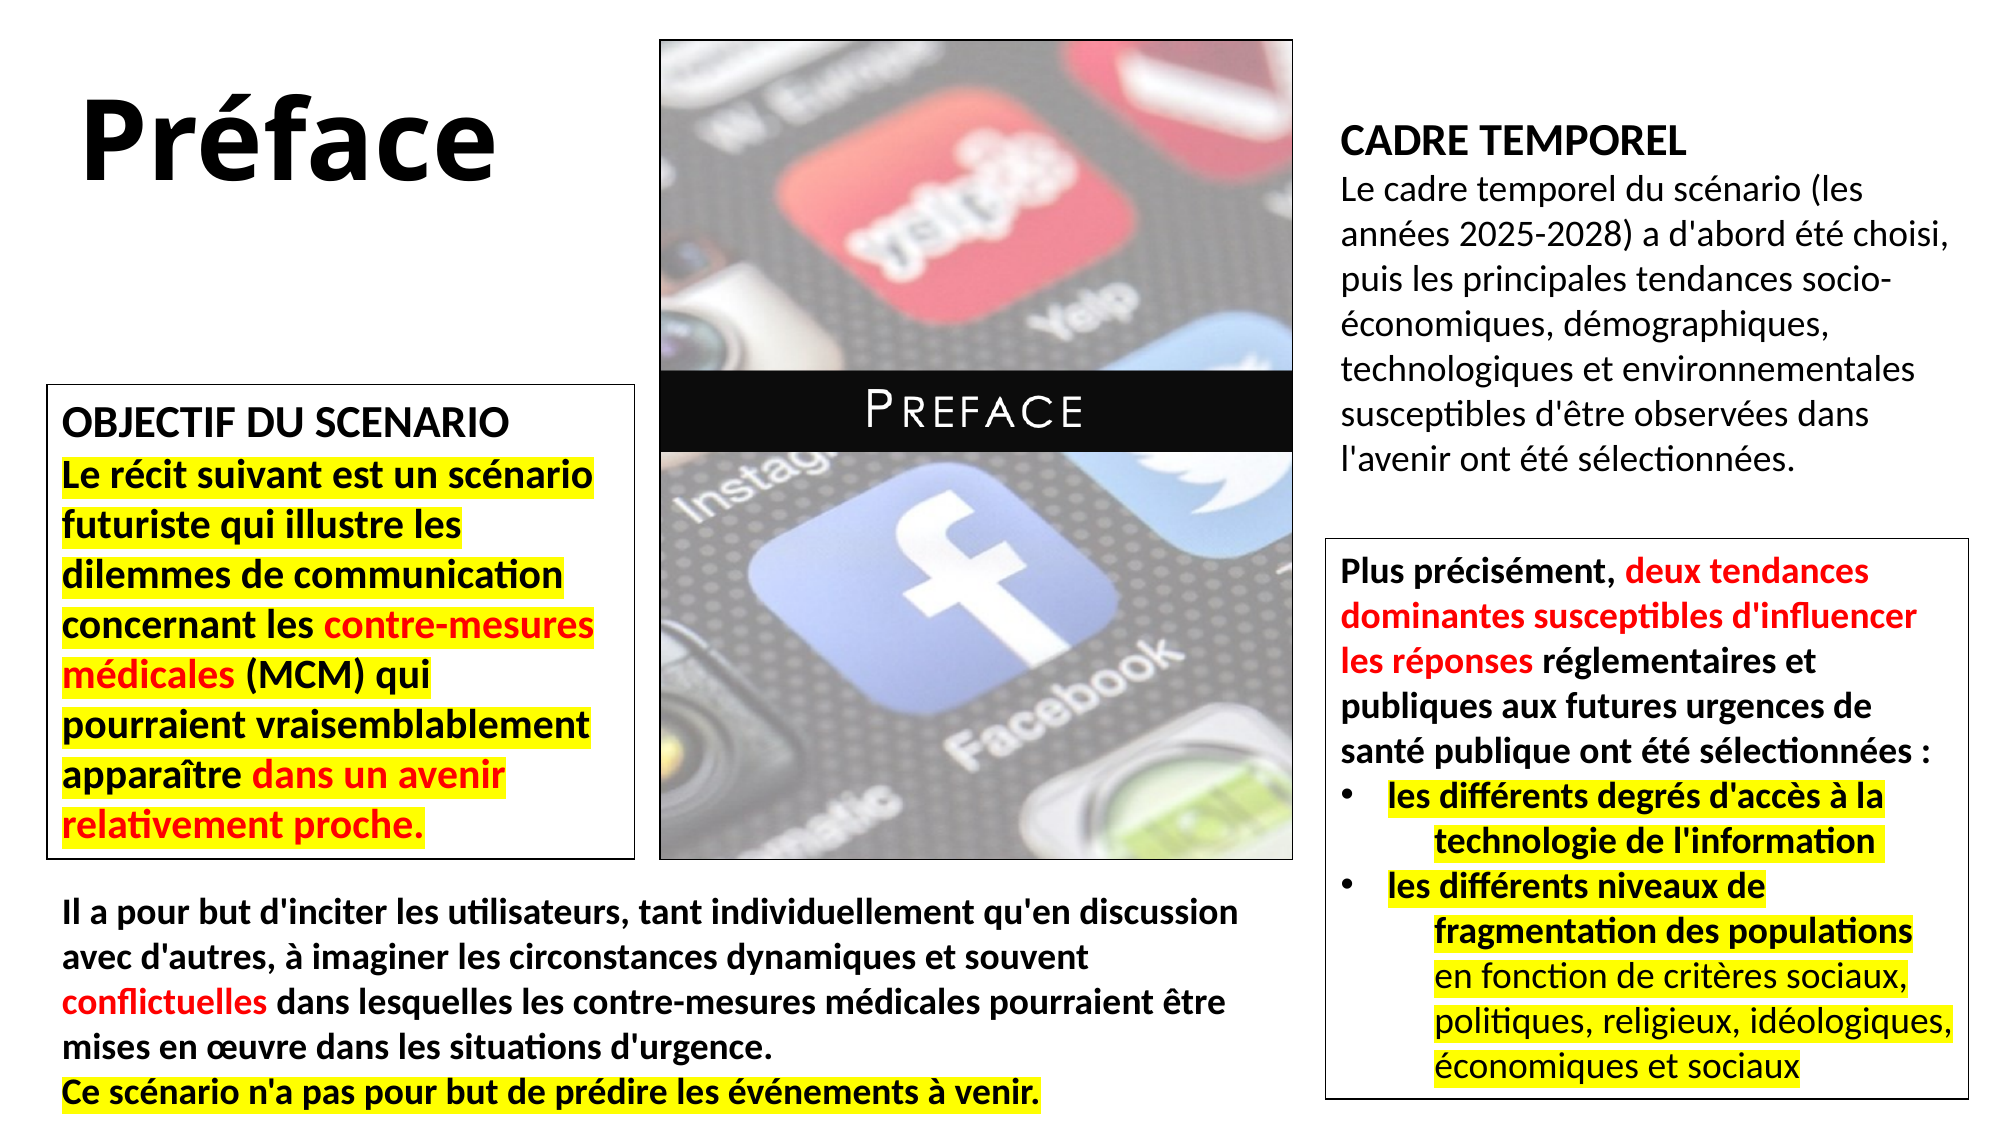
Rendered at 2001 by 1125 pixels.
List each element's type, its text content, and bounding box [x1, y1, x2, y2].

text_box CADRE TEMPOREL Le cadre temporel du scénario (les années 2025-2028) a d'abord été choisi, puis les principales tendances socio-économiques, démographiques, technologiques et environnementales susceptibles d'être observées dans l'avenir ont été sélectionnées. [1325, 101, 1969, 491]
text_box OBJECTIF DU SCENARIO Le récit suivant est un scénario futuriste qui illustre les dilemmes de communication concernant les contre-mesures médicales (MCM) qui pourraient vraisemblablement apparaître dans un avenir relativement proche. [46, 384, 635, 859]
text_box Plus précisément, deux tendances dominantes susceptibles d'influencer les réponses réglementaires et publiques aux futures urgences de santé publique ont été sélectionnées : les différents degrés d'accès à la technologie de l'information les différents niveaux de fragmentation des populations en fonction de critères sociaux, politiques, religieux, idéologiques, économiques et sociaux [1325, 538, 1969, 1099]
text_box Il a pour but d'inciter les utilisateurs, tant individuellement qu'en discussion avec d'autres, à imaginer les circonstances dynamiques et souvent conflictuelles dans lesquelles les contre-mesures médicales pourraient être mises en œuvre dans les situations d'urgence. Ce scénario n'a pas pour but de prédire les événements à venir. [46, 879, 1292, 1123]
picture [660, 40, 1292, 859]
text_box Préface [62, 60, 609, 213]
